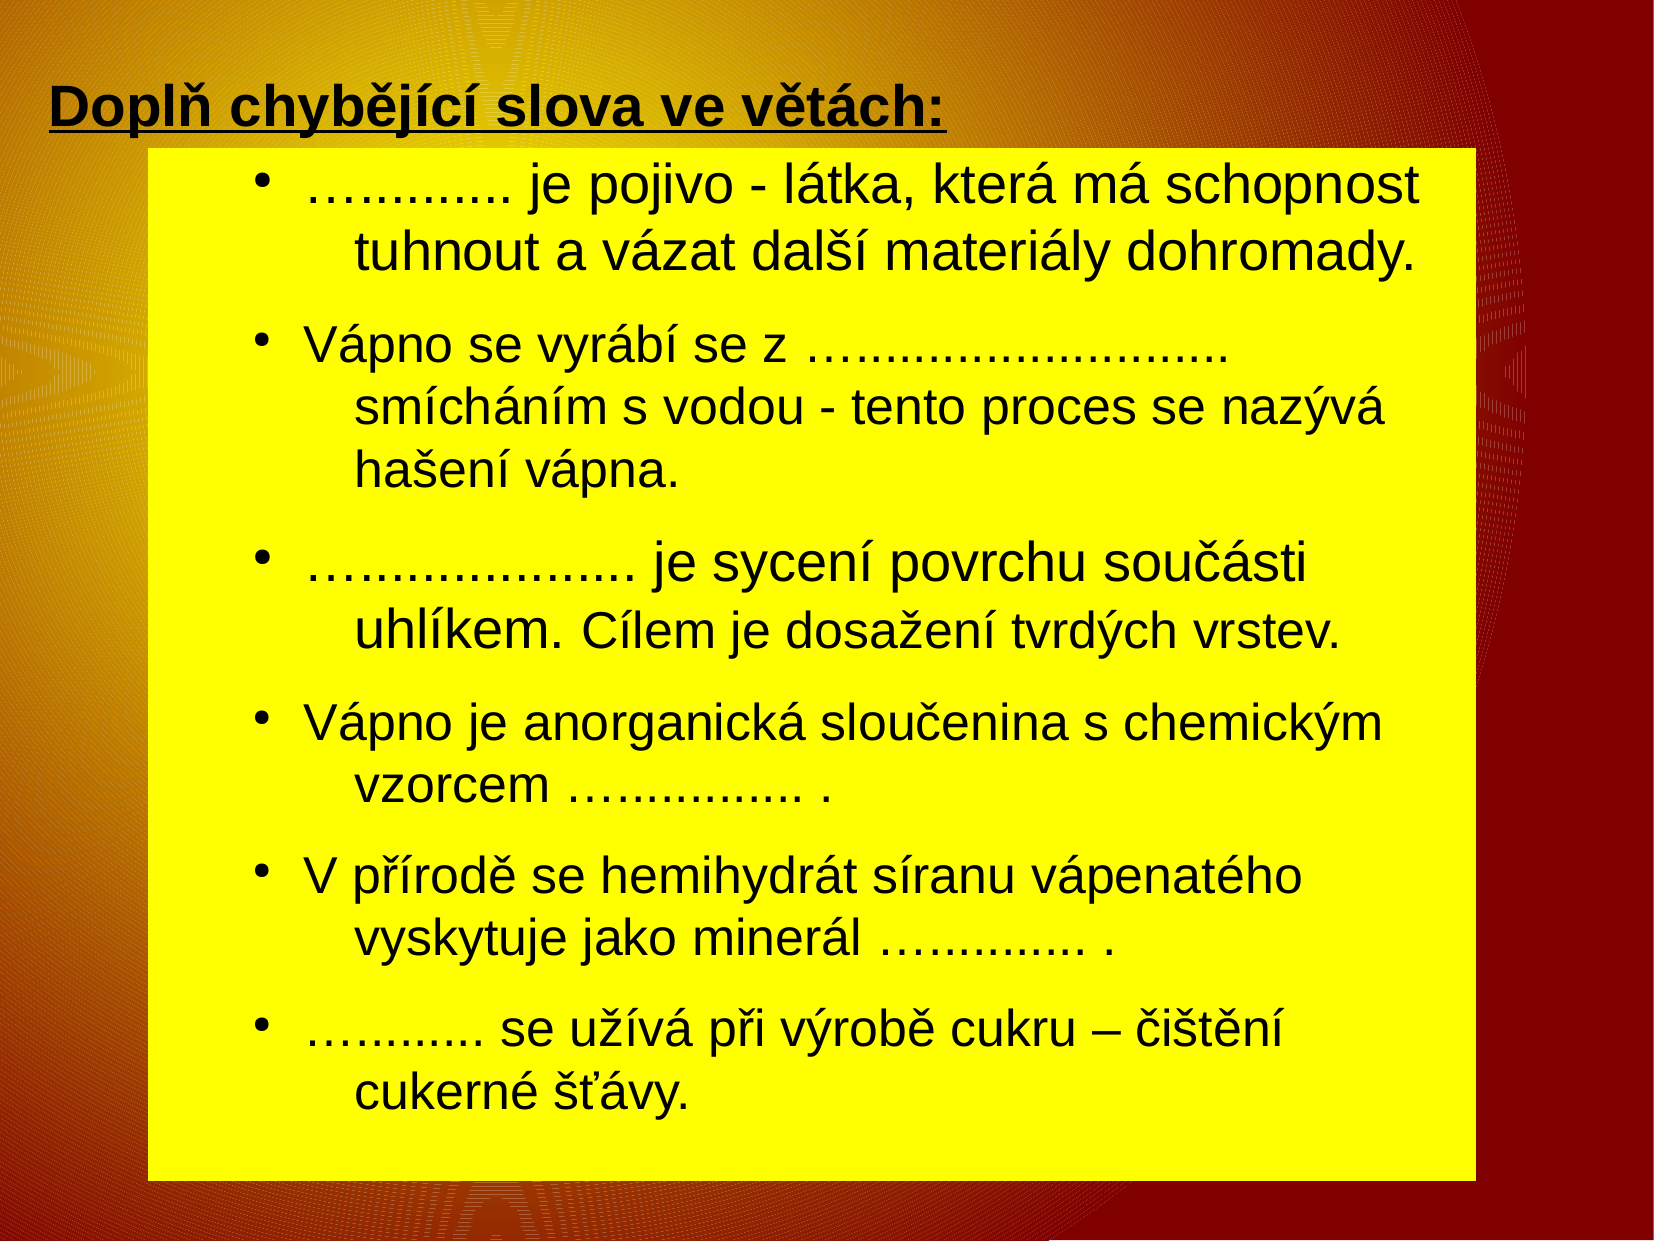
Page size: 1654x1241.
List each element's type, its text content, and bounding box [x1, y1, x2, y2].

list ….......... je pojivo - látka, která má schopnost tuhnout a vázat další materiály dohromady. Vápno se vyrábí se z ….......................... smícháním s vodou - tento proces se nazývá hašení vápna. ….................. je sycení povrchu součásti uhlíkem. Cílem je dosažení tvrdých vrstev. Vápno je anorganická sloučenina s chemickým vzorcem …............. . V přírodě se hemihydrát síranu vápenatého vyskytuje jako minerál …........... . …......... se užívá při výrobě cukru – čištění cukerné šťávy. [218, 147, 1436, 1164]
title Doplň chybějící slova ve větách: [0, 0, 1489, 208]
text_box [148, 208, 1476, 1181]
